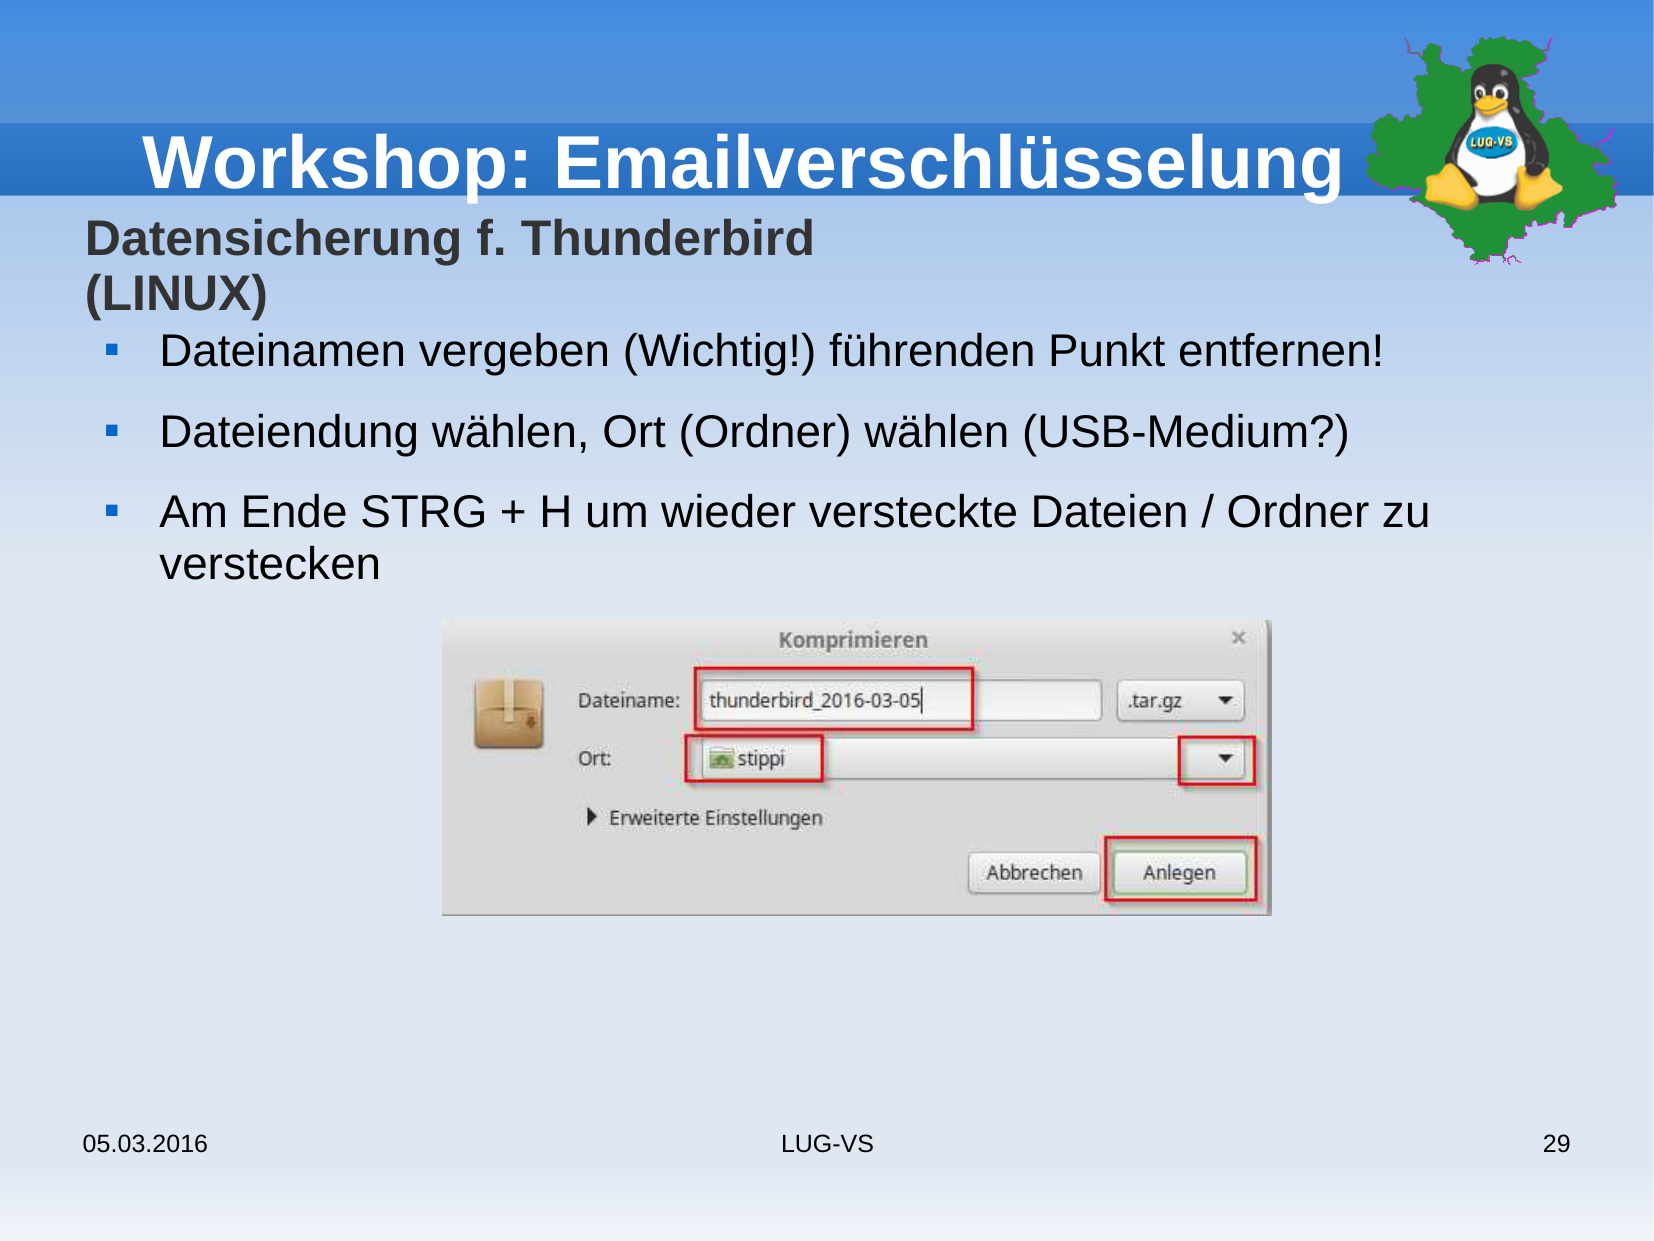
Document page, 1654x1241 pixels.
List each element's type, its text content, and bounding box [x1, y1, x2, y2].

list Dateinamen vergeben (Wichtig!) führenden Punkt entfernen! Dateiendung wählen, Ort (Ordner) wählen (USB-Medium?) Am Ende STRG + H um wieder versteckte Dateien / Ordner zu verstecken [88, 324, 1577, 1097]
picture [442, 620, 1272, 916]
title Workshop: Emailverschlüsselung [0, 59, 1489, 267]
picture [0, 0, 1654, 1241]
text_box Datensicherung f. Thunderbird (LINUX) [14, 209, 981, 324]
